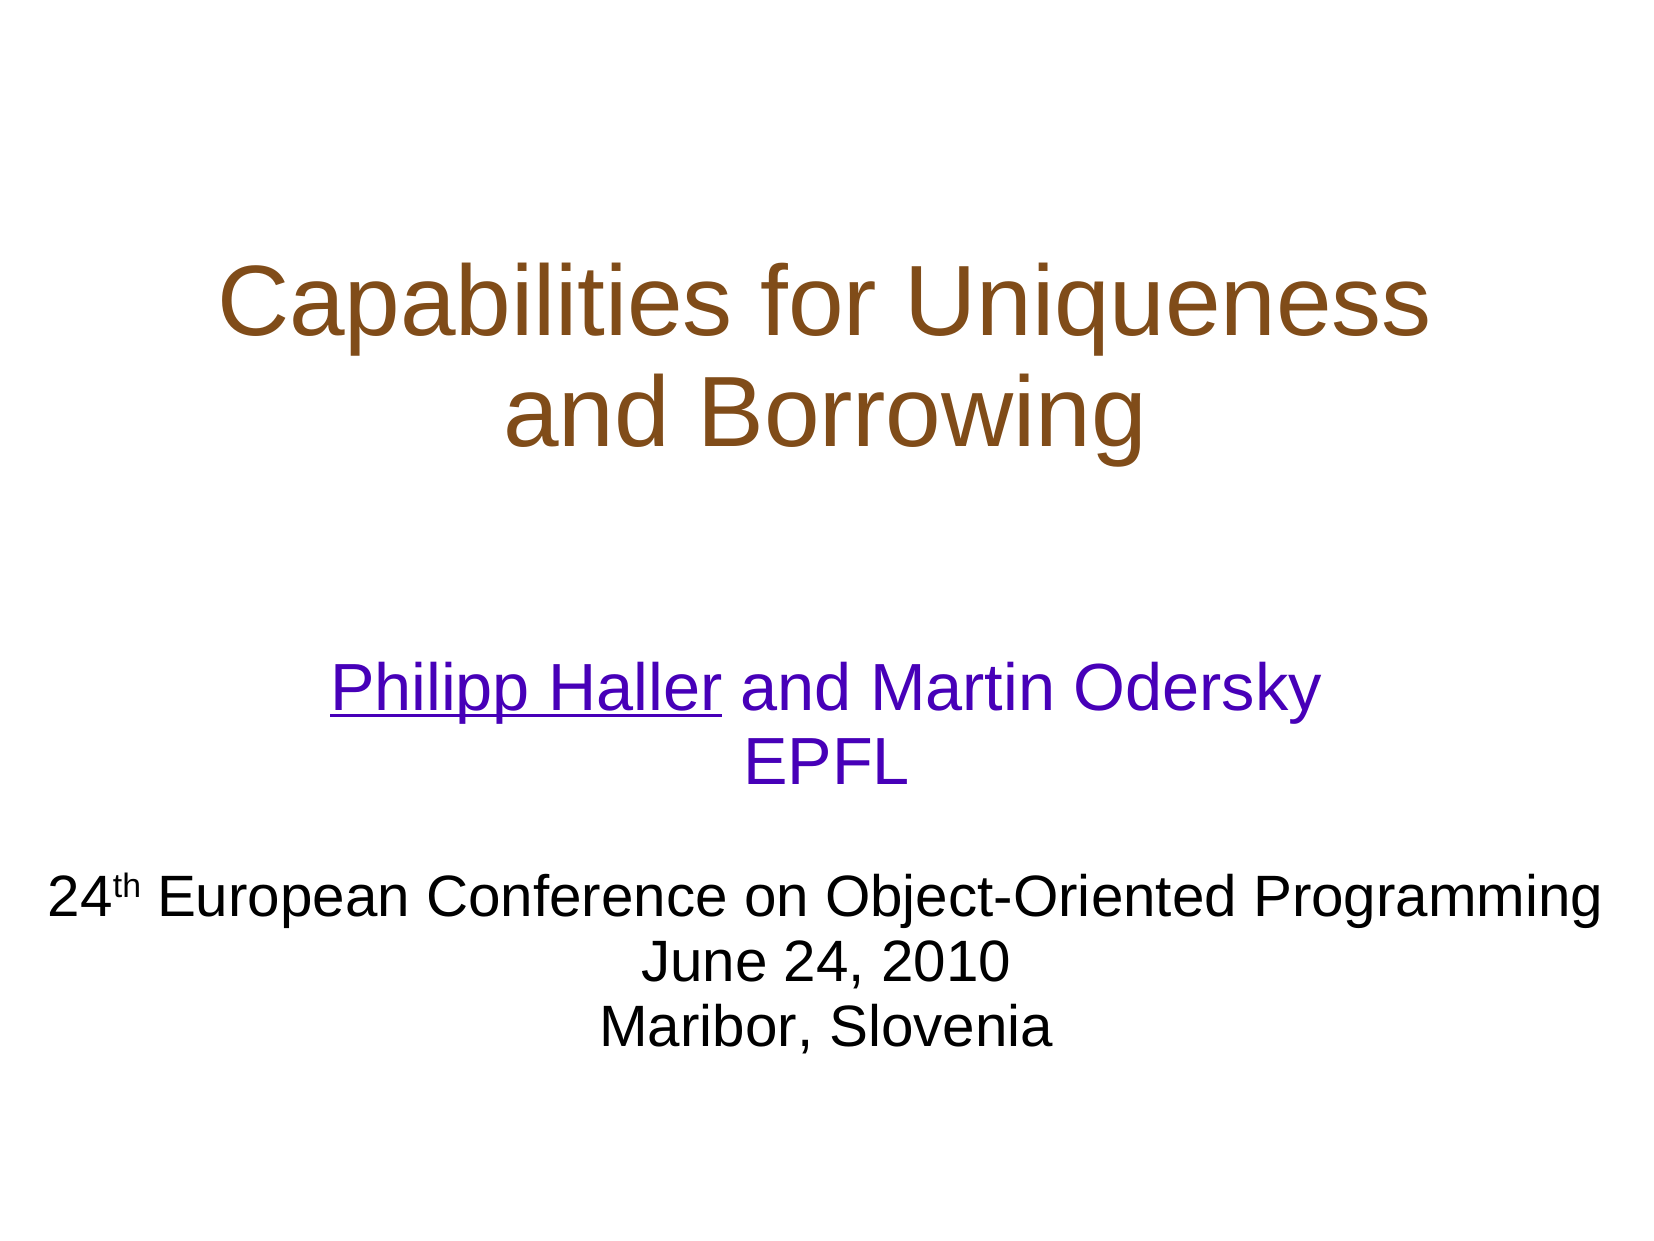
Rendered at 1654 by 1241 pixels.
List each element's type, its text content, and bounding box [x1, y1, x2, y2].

text_box Philipp Haller and Martin Odersky EPFL 24th European Conference on Object-Oriented Programming June 24, 2010 Maribor, Slovenia [20, 642, 1633, 1115]
text_box Capabilities for Uniqueness and Borrowing [112, 237, 1538, 532]
